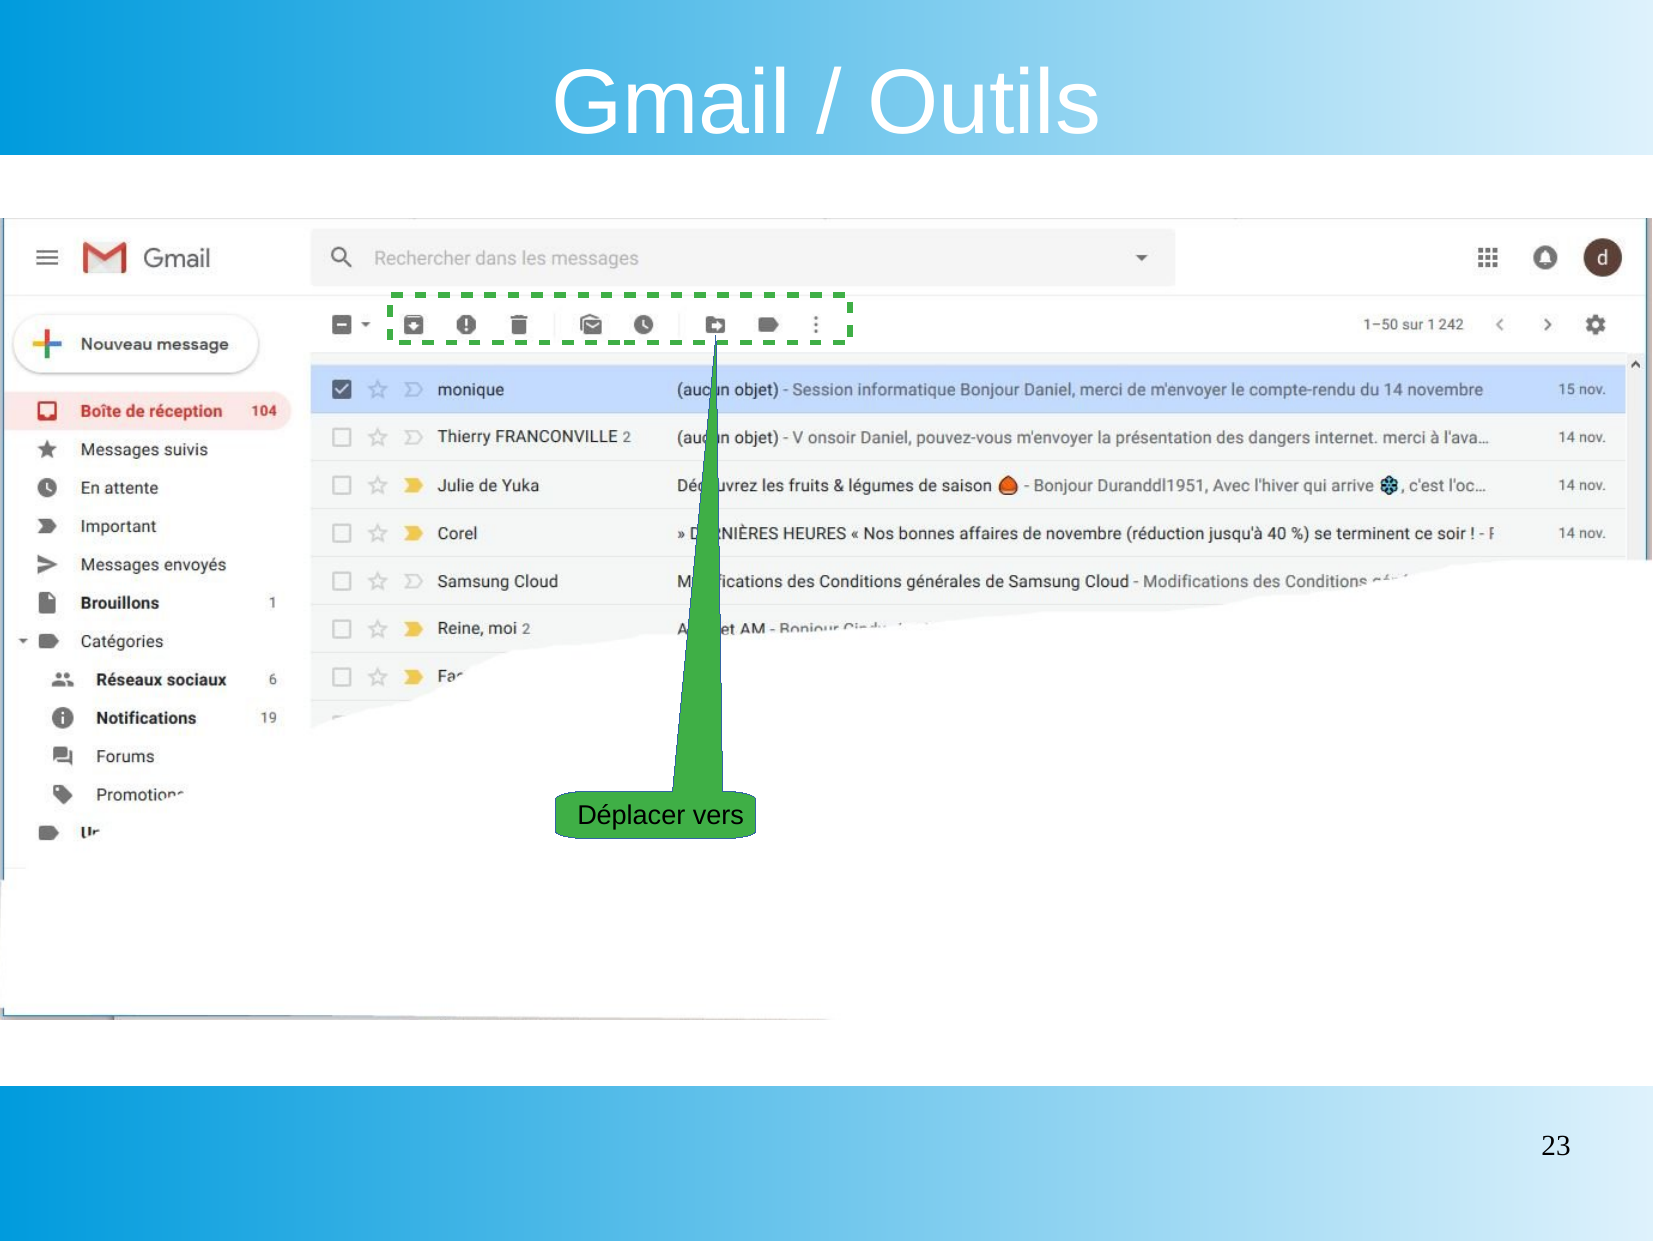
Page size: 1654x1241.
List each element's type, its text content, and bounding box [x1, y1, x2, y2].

text_box Déplacer vers [555, 335, 756, 839]
title Gmail / Outils [82, 49, 1571, 155]
picture [0, 218, 1652, 1020]
